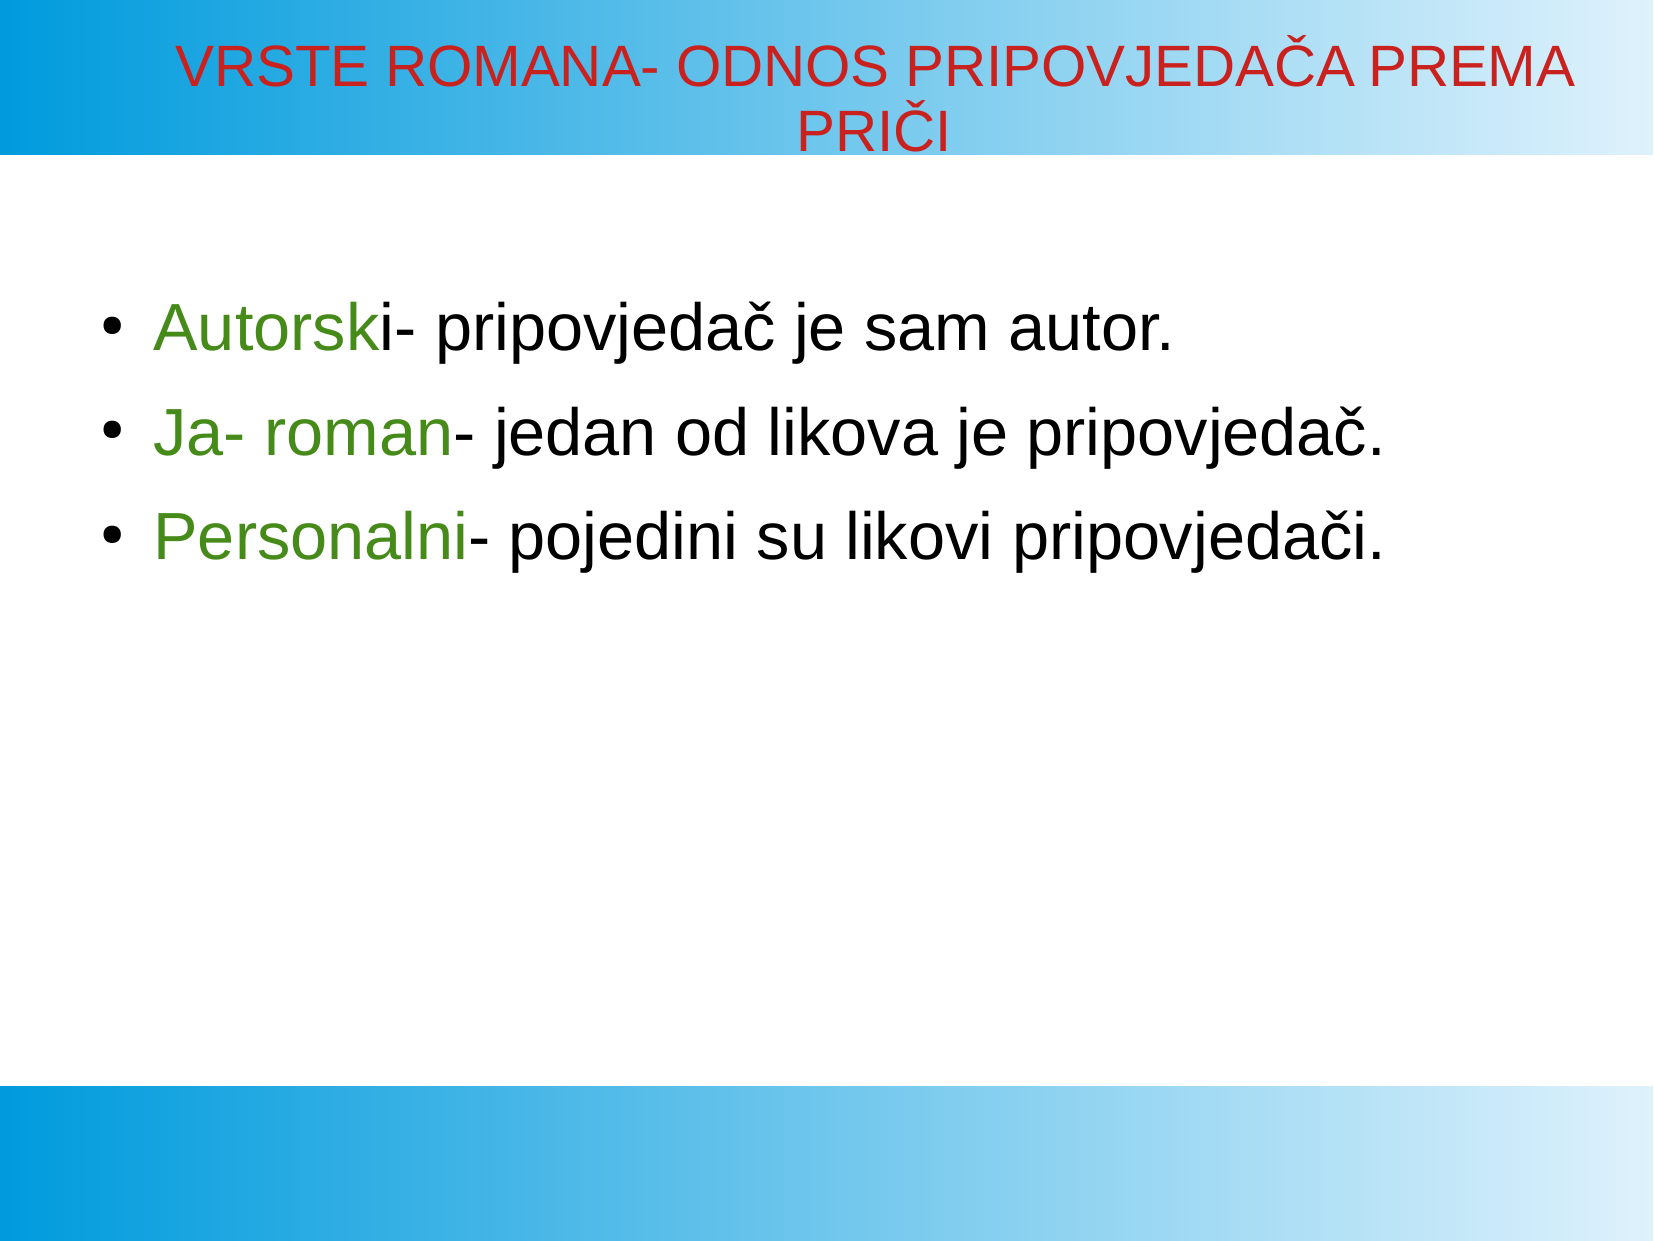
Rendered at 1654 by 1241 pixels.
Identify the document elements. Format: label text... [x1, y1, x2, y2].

title VRSTE ROMANA- ODNOS PRIPOVJEDAČA PREMA PRIČI [129, 33, 1619, 164]
list Autorski- pripovjedač je sam autor. Ja- roman- jedan od likova je pripovjedač. Personalni- pojedini su likovi pripovjedači. [82, 290, 1571, 1010]
